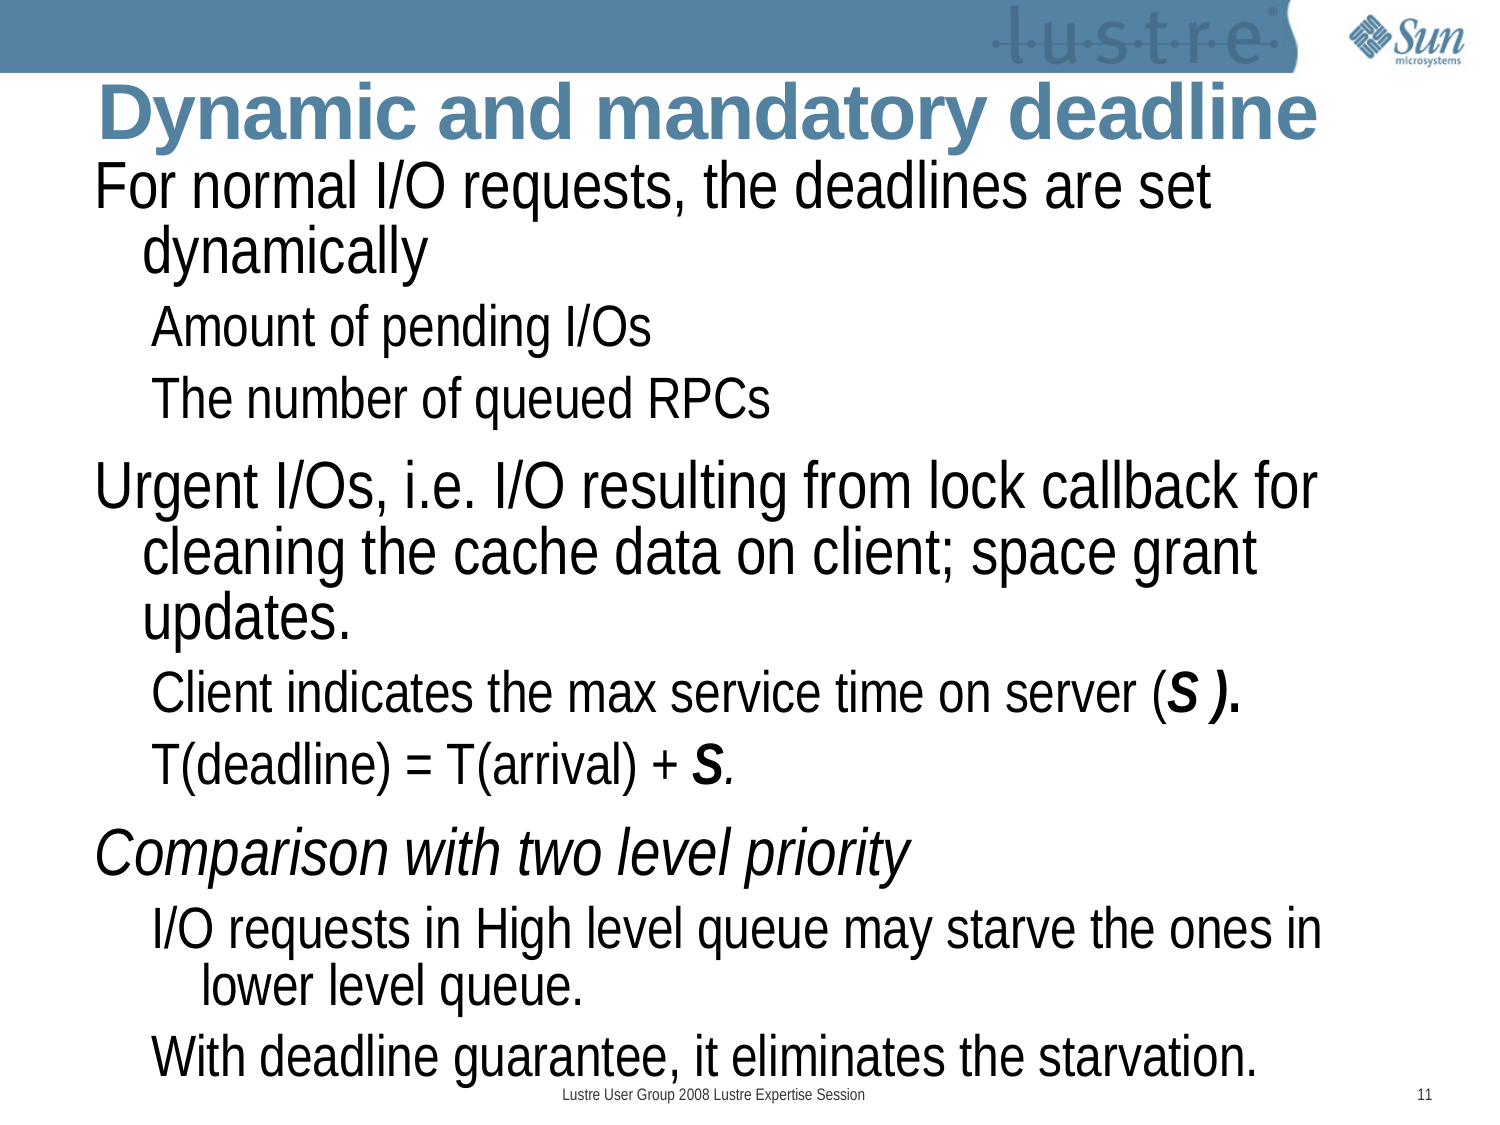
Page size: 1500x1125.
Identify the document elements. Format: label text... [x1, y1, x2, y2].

picture [0, 0, 1500, 91]
list For normal I/O requests, the deadlines are set dynamically Amount of pending I/Os The number of queued RPCs Urgent I/Os, i.e. I/O resulting from lock callback for cleaning the cache data on client; space grant updates. Client indicates the max service time on server (S ). T(deadline) = T(arrival) + S. Comparison with two level priority I/O requests in High level queue may starve the ones in lower level queue. With deadline guarantee, it eliminates the starvation. [75, 155, 1412, 1090]
title Dynamic and mandatory deadline [75, 75, 1500, 180]
